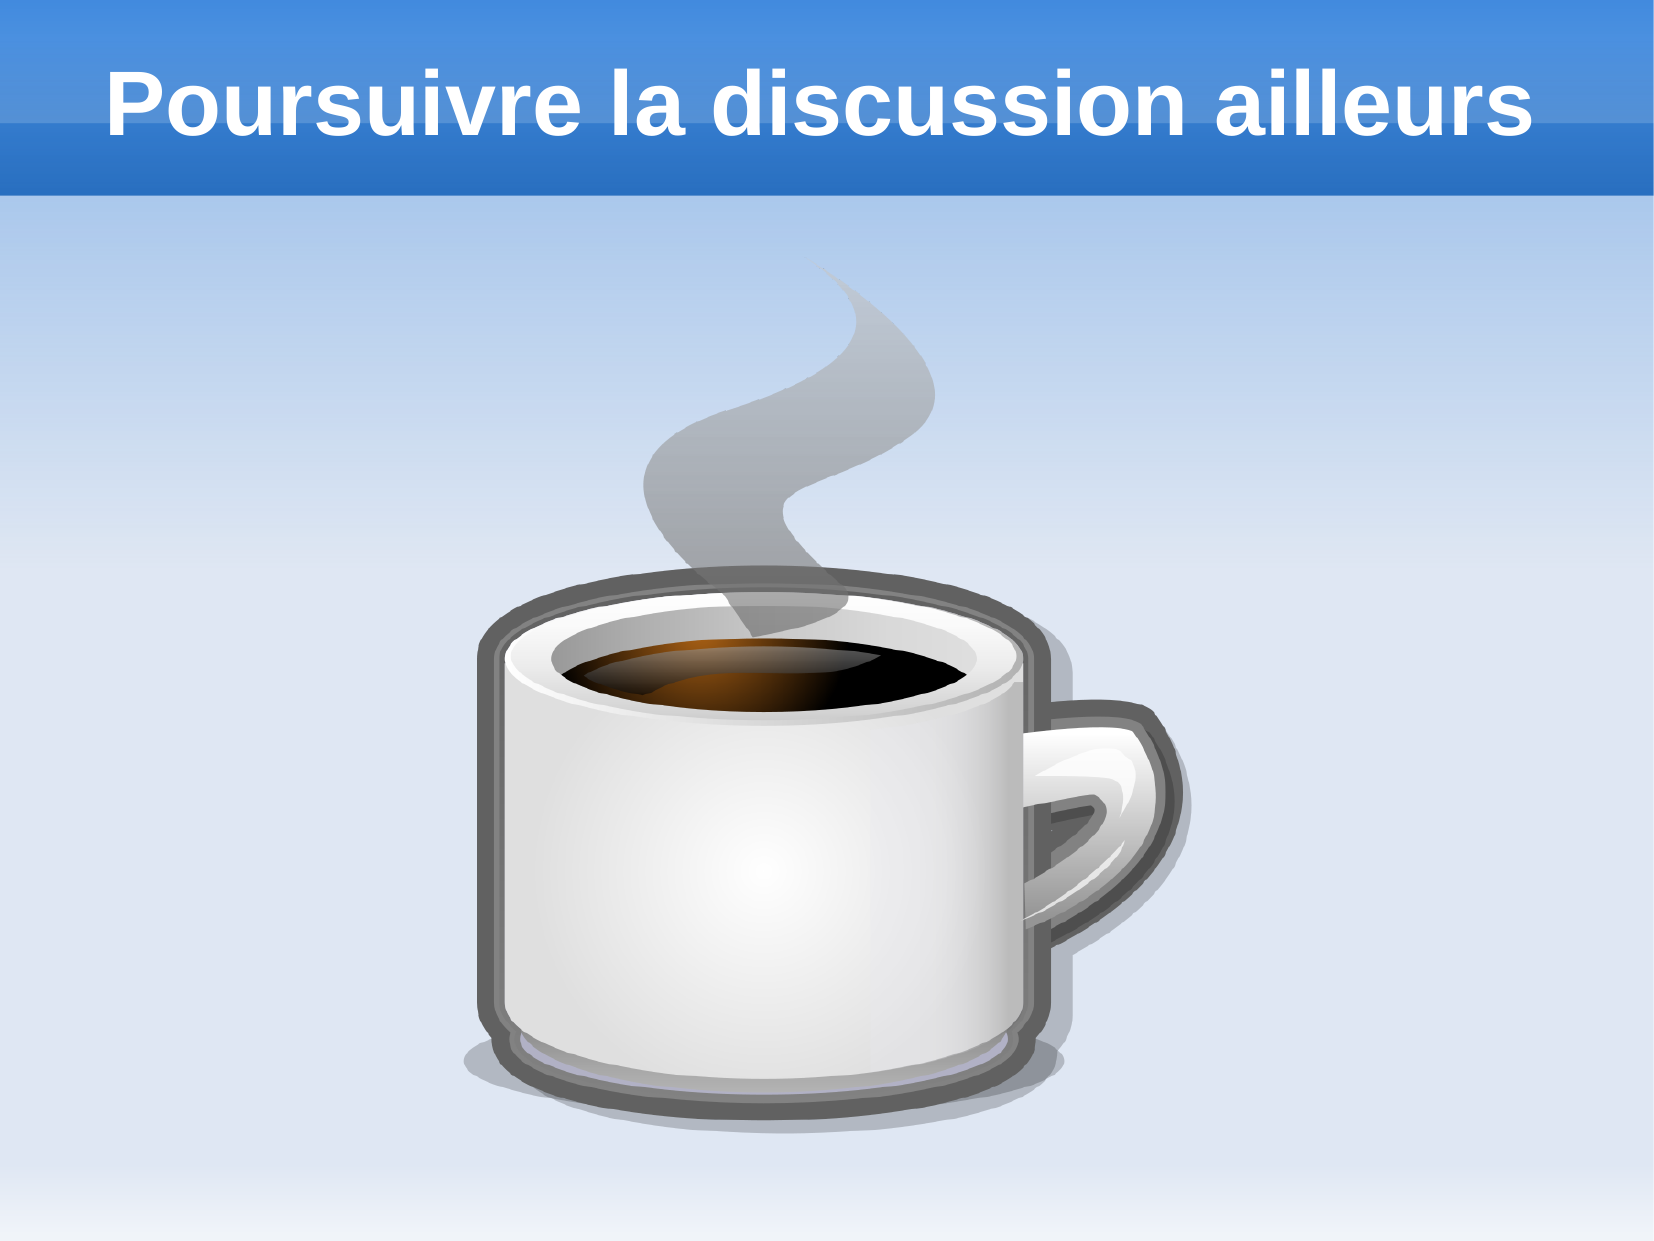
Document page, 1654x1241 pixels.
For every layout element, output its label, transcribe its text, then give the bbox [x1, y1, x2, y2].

title Poursuivre la discussion ailleurs [76, 0, 1565, 208]
picture [0, 0, 1654, 1241]
